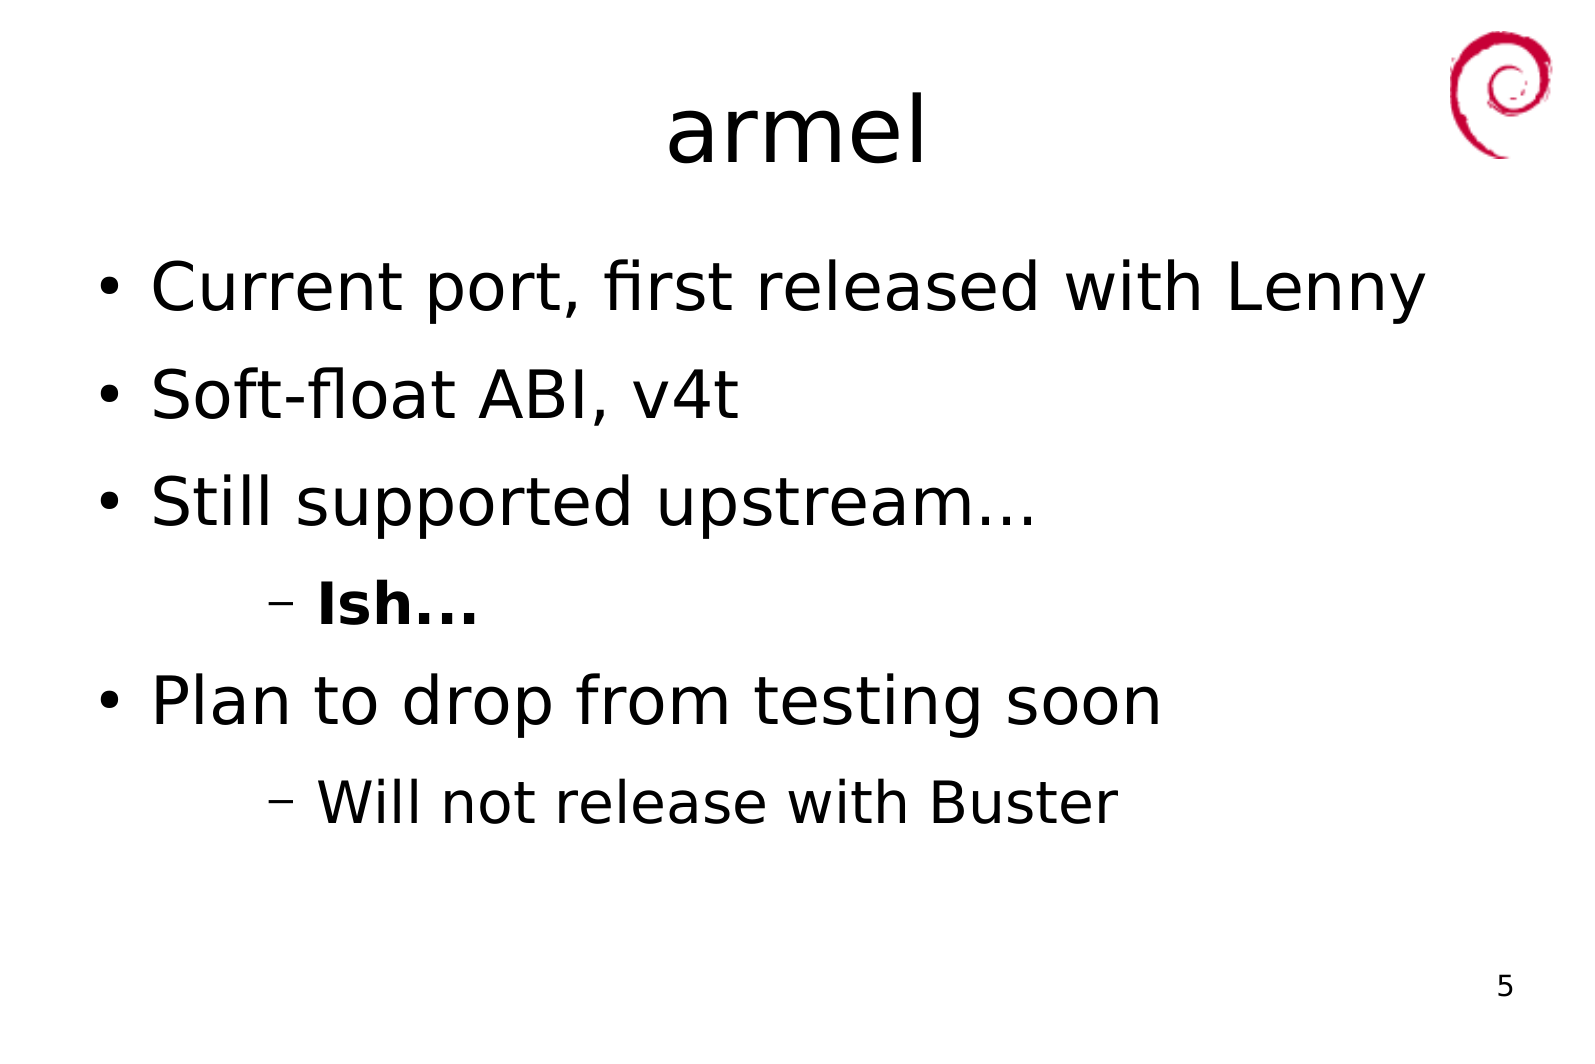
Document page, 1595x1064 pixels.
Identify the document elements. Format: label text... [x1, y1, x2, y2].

list Current port, first released with Lenny Soft-float ABI, v4t Still supported upstream... Ish... Plan to drop from testing soon Will not release with Buster [79, 248, 1515, 1020]
picture [1450, 31, 1555, 159]
title armel [79, 42, 1515, 220]
